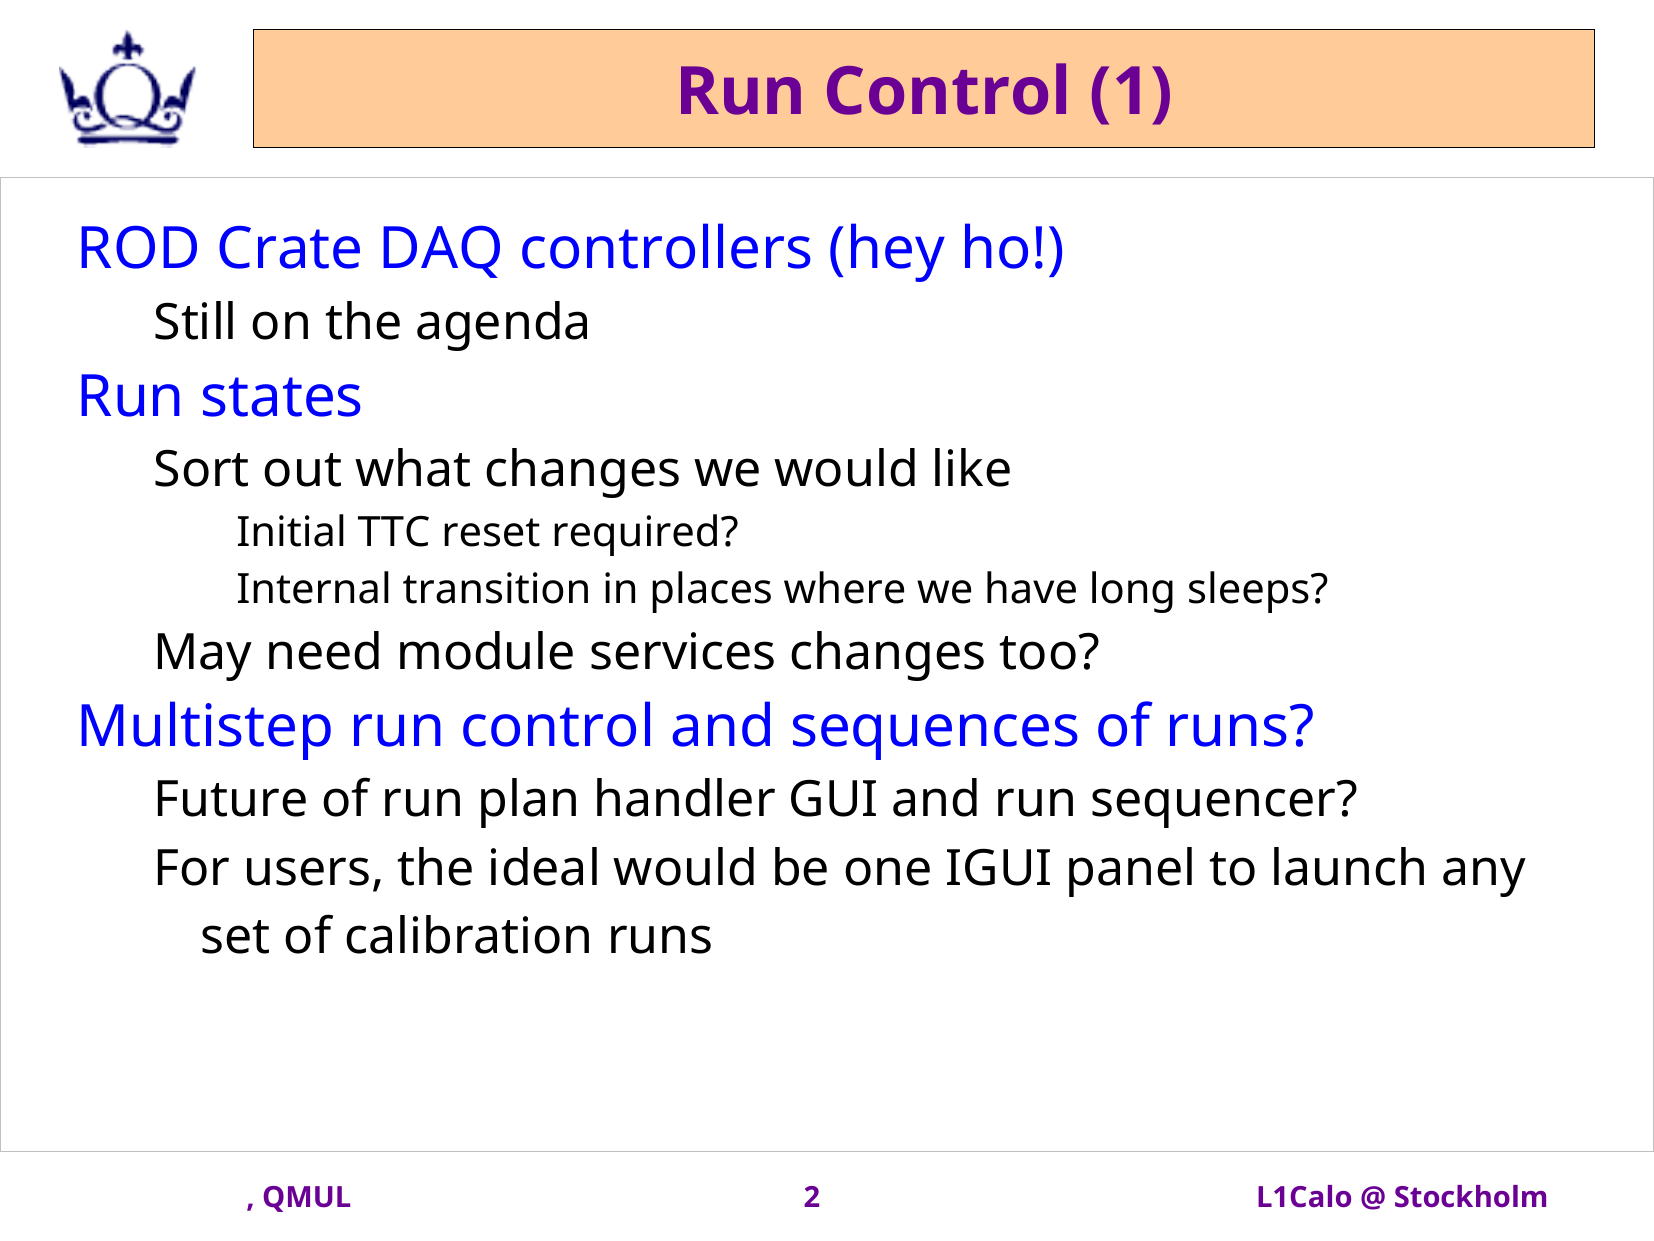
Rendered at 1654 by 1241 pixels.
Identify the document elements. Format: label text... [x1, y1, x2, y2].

title Run Control (1) [253, 29, 1595, 148]
list ROD Crate DAQ controllers (hey ho!) Still on the agenda Run states Sort out what changes we would like Initial TTC reset required? Internal transition in places where we have long sleeps? May need module services changes too? Multistep run control and sequences of runs? Future of run plan handler GUI and run sequencer? For users, the ideal would be one IGUI panel to launch any set of calibration runs [59, 206, 1603, 1127]
picture [59, 29, 200, 148]
